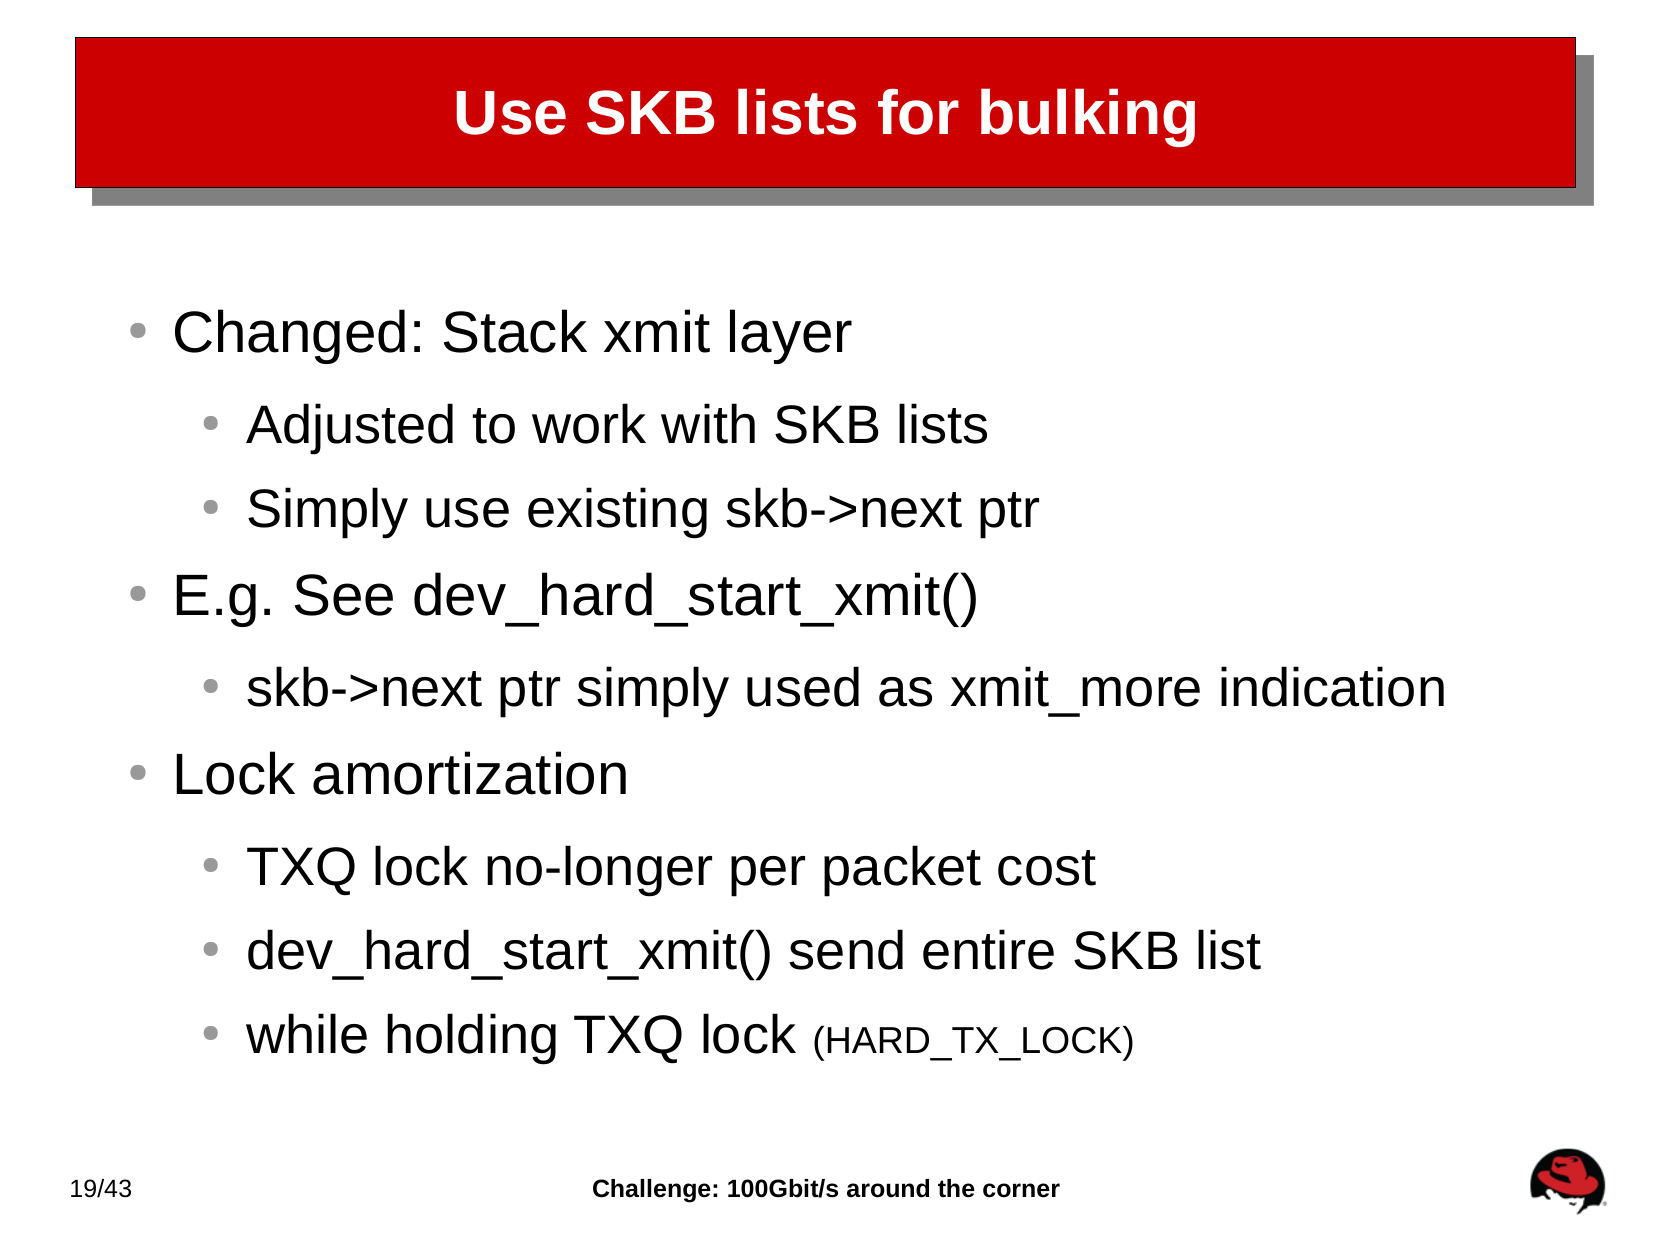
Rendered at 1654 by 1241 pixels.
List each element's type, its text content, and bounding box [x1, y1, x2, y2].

list Changed: Stack xmit layer Adjusted to work with SKB lists Simply use existing skb->next ptr E.g. See dev_hard_start_xmit() skb->next ptr simply used as xmit_more indication Lock amortization TXQ lock no-longer per packet cost dev_hard_start_xmit() send entire SKB list while holding TXQ lock (HARD_TX_LOCK) [112, 300, 1538, 1088]
title Use SKB lists for bulking [116, 37, 1538, 188]
picture [1529, 1146, 1613, 1224]
